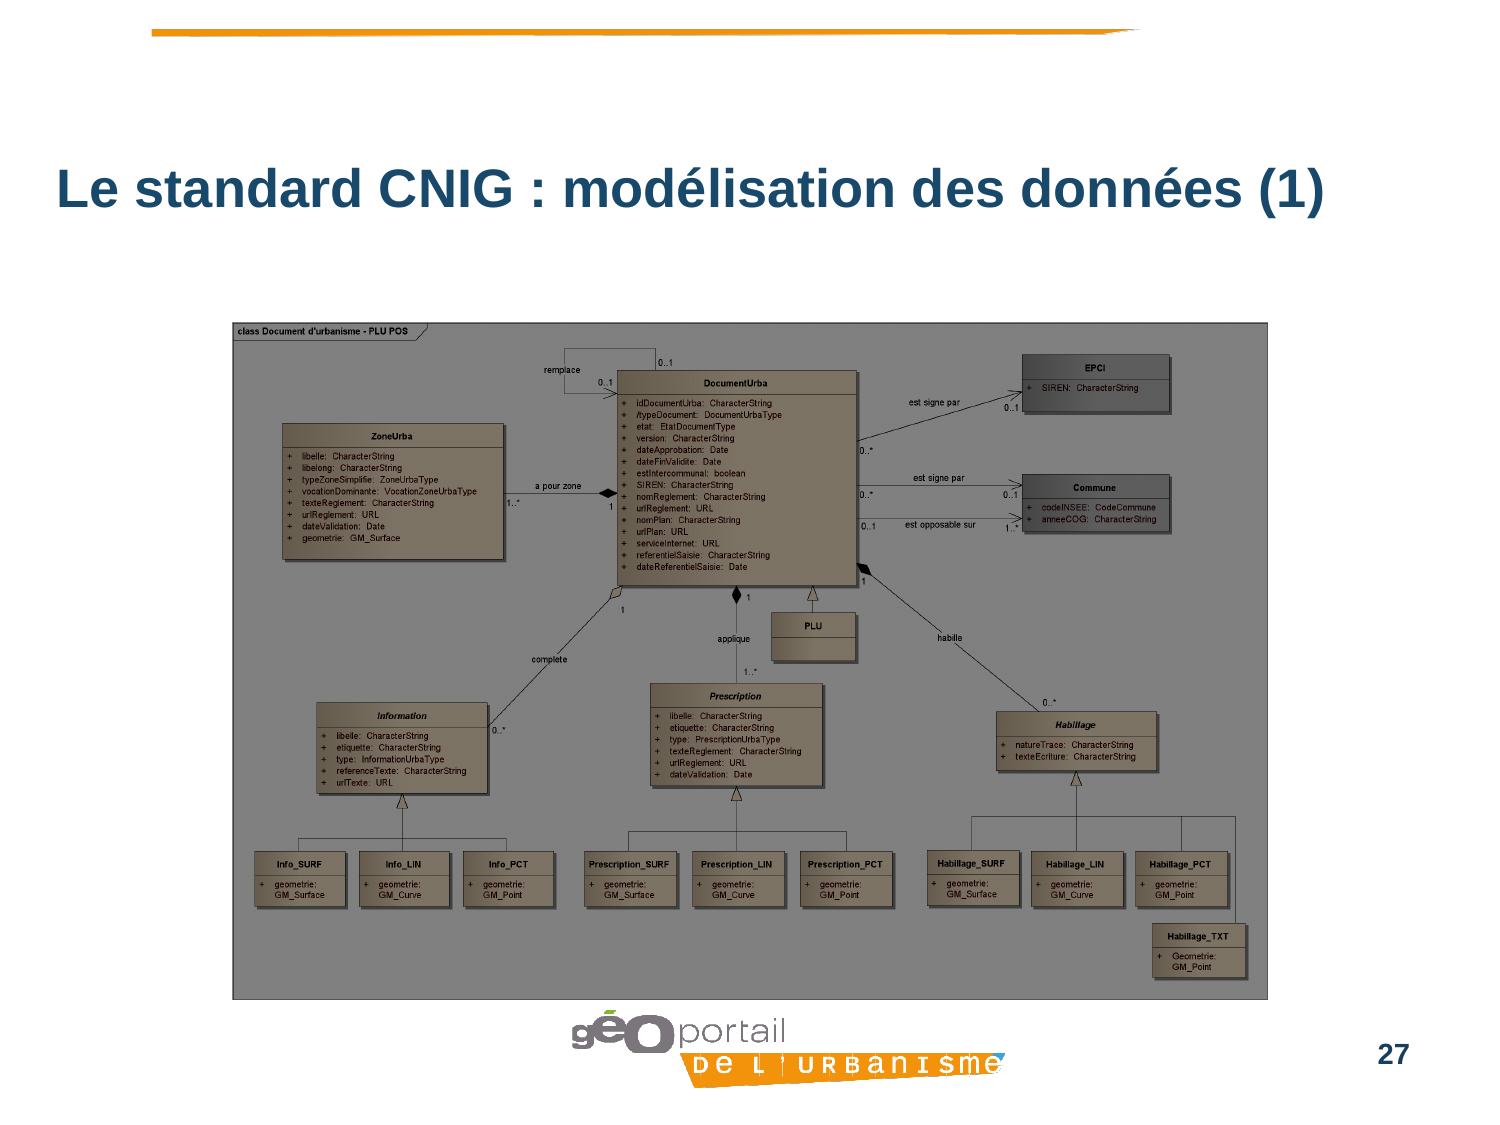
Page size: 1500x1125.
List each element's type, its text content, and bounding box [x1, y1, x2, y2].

picture [232, 322, 1268, 1125]
text_box <numéro> [1249, 1026, 1426, 1081]
title Le standard CNIG : modélisation des données (1) [41, 104, 1459, 268]
